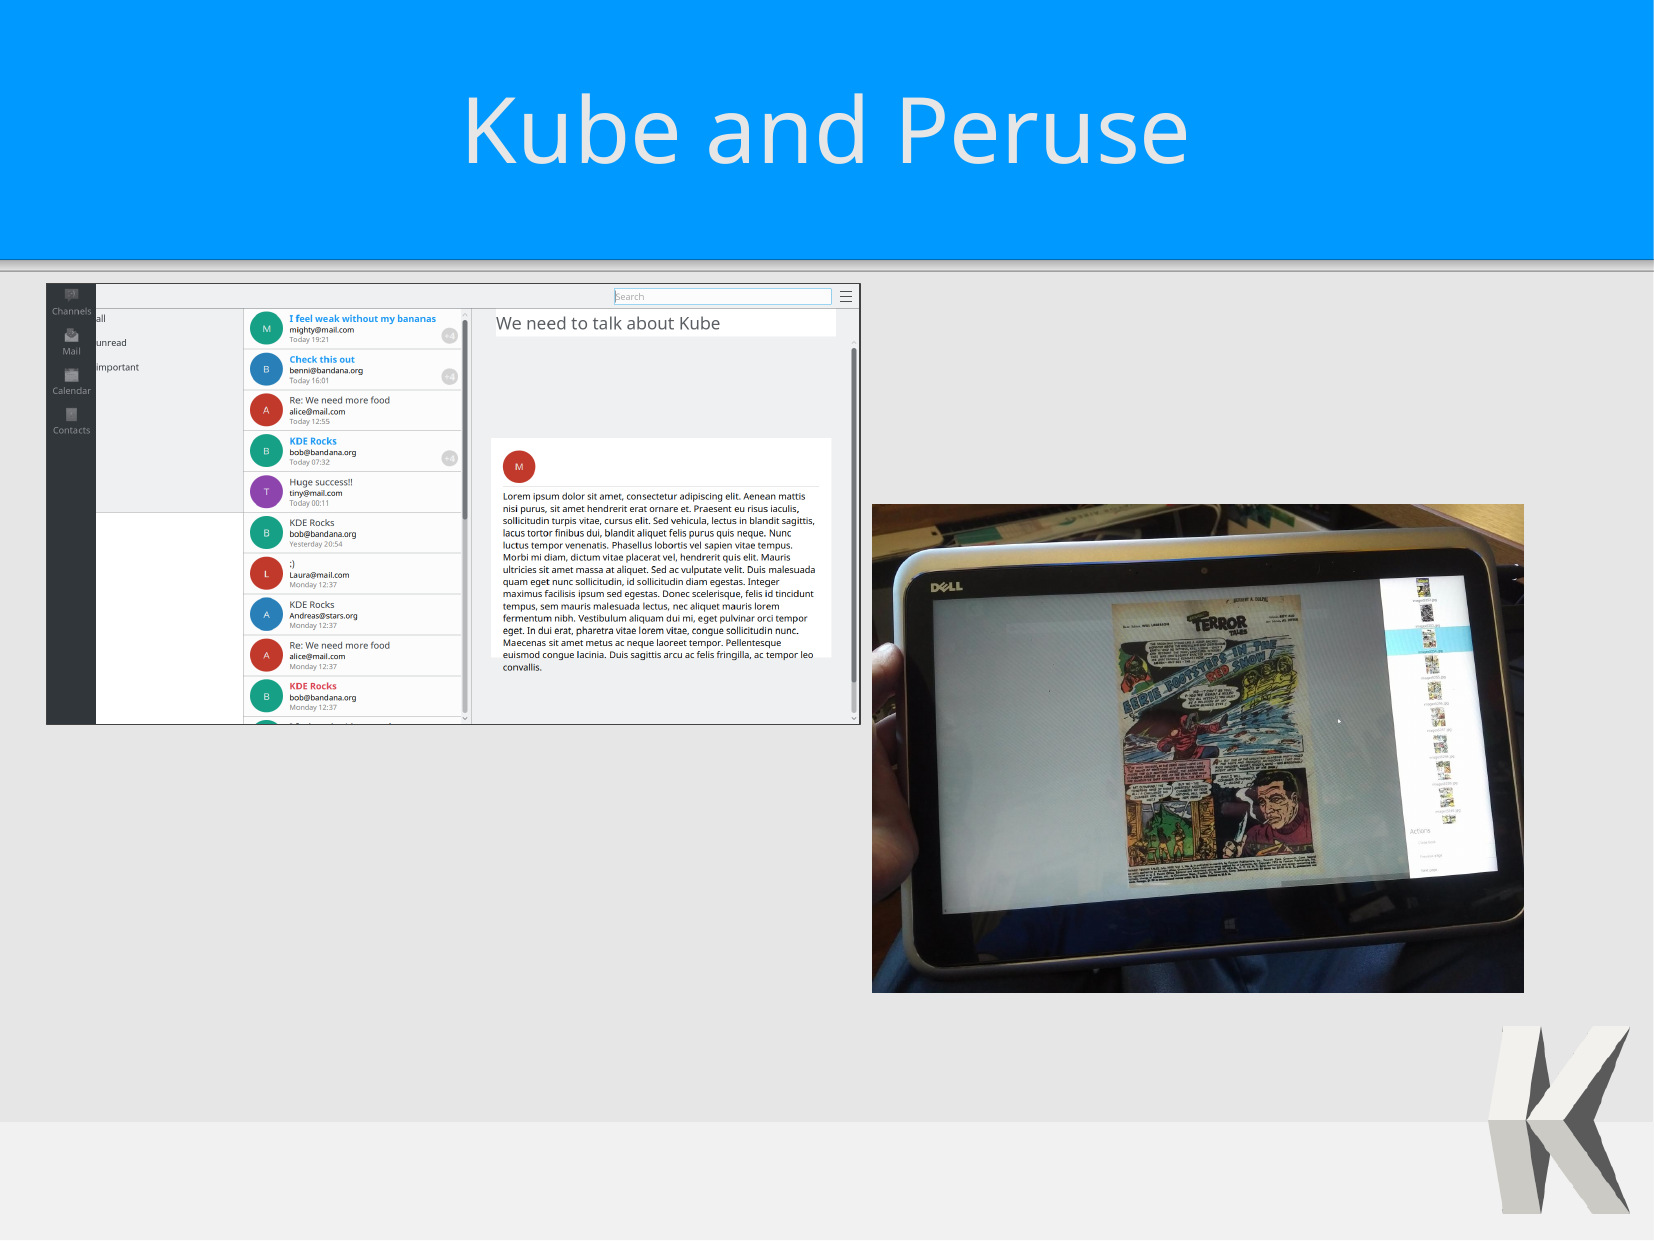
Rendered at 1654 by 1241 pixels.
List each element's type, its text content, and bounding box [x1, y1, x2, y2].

picture [872, 504, 1524, 993]
picture [1488, 1026, 1630, 1214]
title Kube and Peruse [82, 24, 1571, 232]
picture [47, 284, 860, 724]
